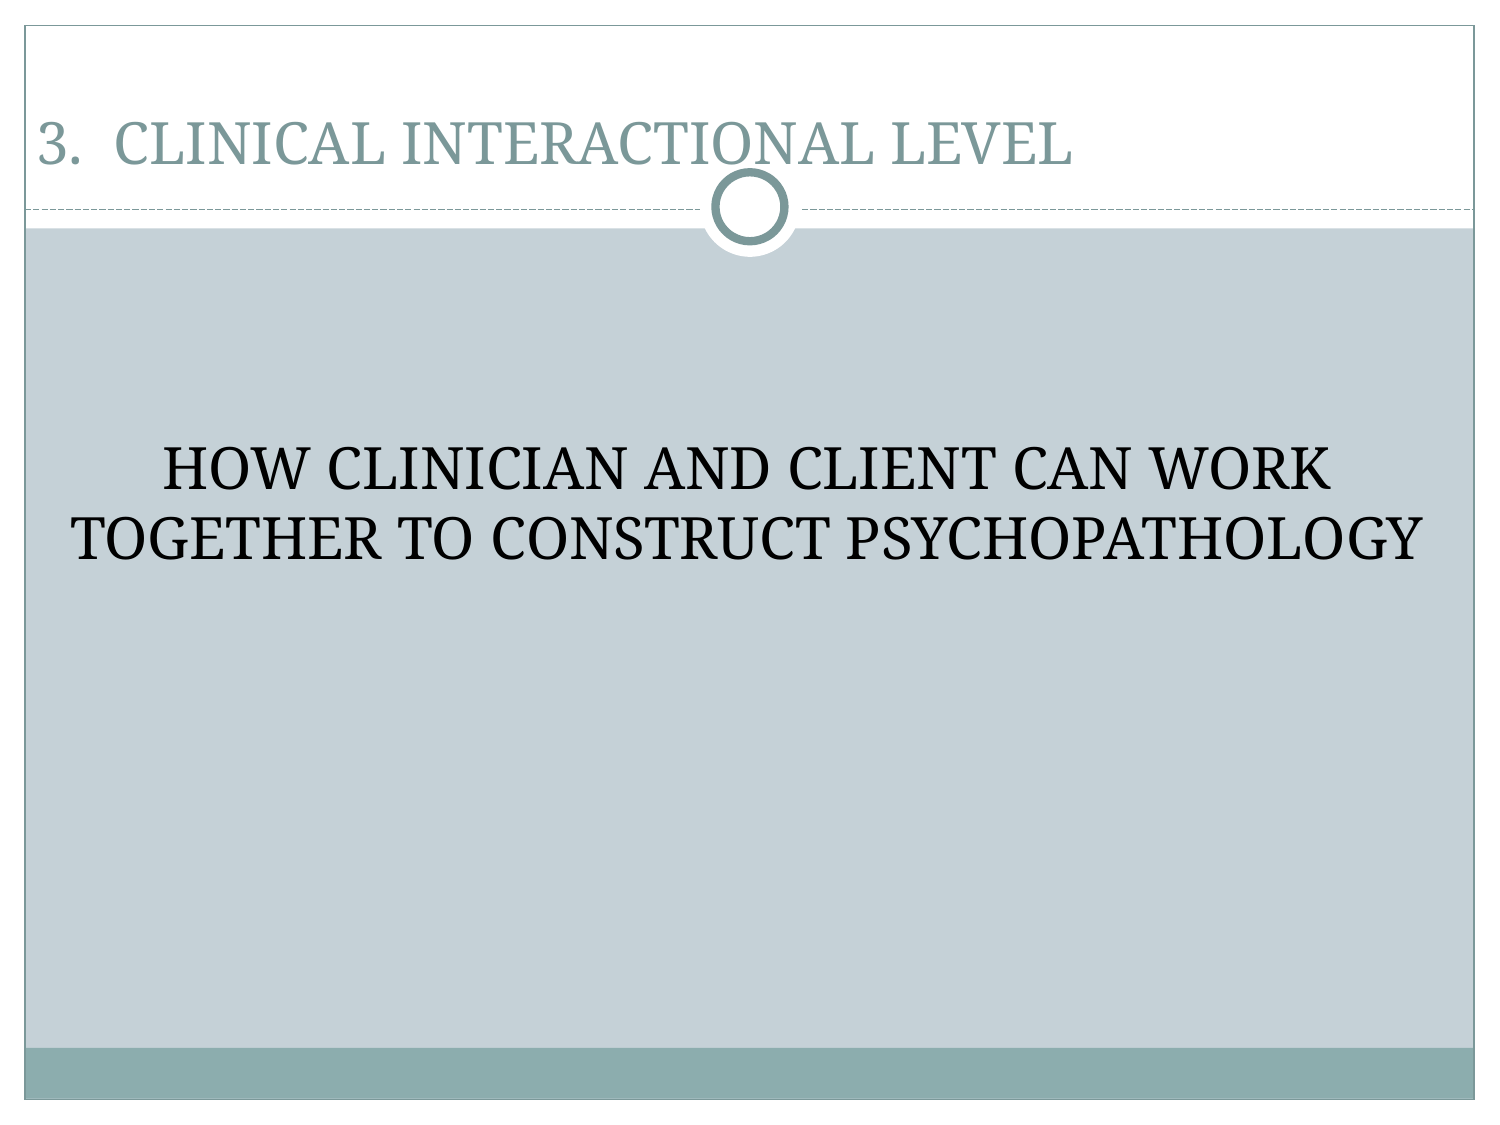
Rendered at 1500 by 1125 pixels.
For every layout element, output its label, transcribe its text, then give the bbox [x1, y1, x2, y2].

title 3. CLINICAL INTERACTIONAL LEVEL [21, 15, 1500, 254]
list HOW CLINICIAN AND CLIENT CAN WORK TOGETHER TO CONSTRUCT PSYCHOPATHOLOGY [49, 250, 1445, 1001]
